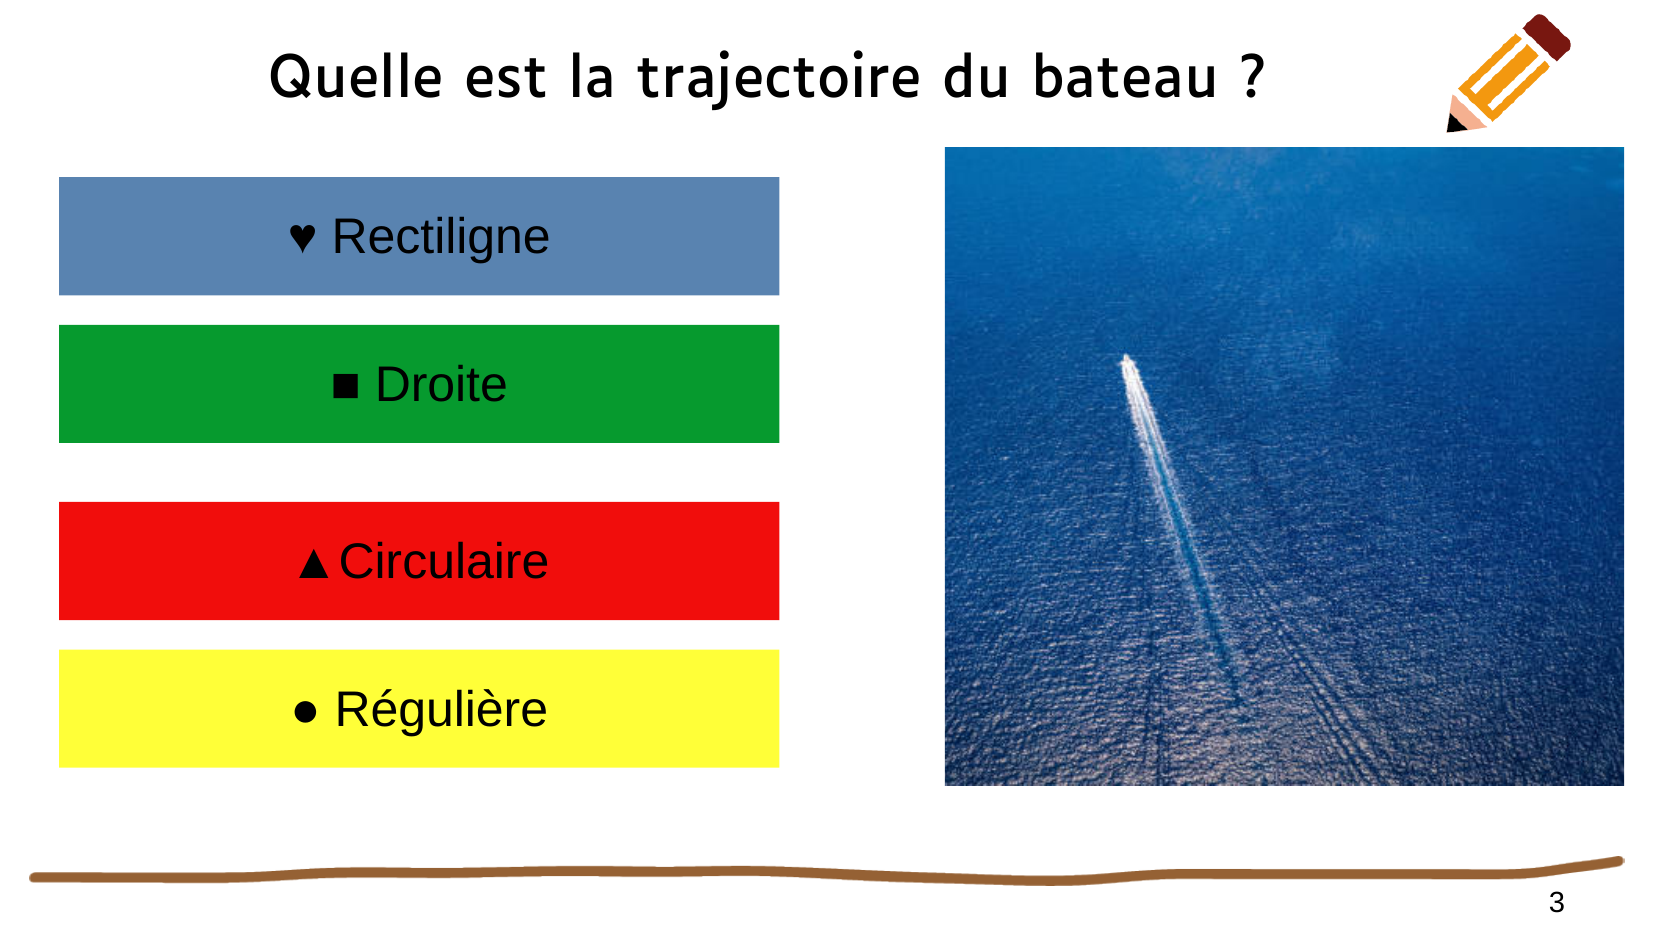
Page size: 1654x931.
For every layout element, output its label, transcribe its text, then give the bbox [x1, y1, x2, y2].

list ♥ Rectiligne [59, 177, 780, 296]
list ■ Droite [59, 324, 780, 443]
picture [1446, 14, 1571, 133]
picture [944, 147, 1625, 786]
list ● Régulière [59, 649, 780, 768]
list ▲Circulaire [59, 501, 780, 621]
picture [29, 856, 1625, 886]
title Quelle est la trajectoire du bateau ? [88, 29, 1447, 133]
